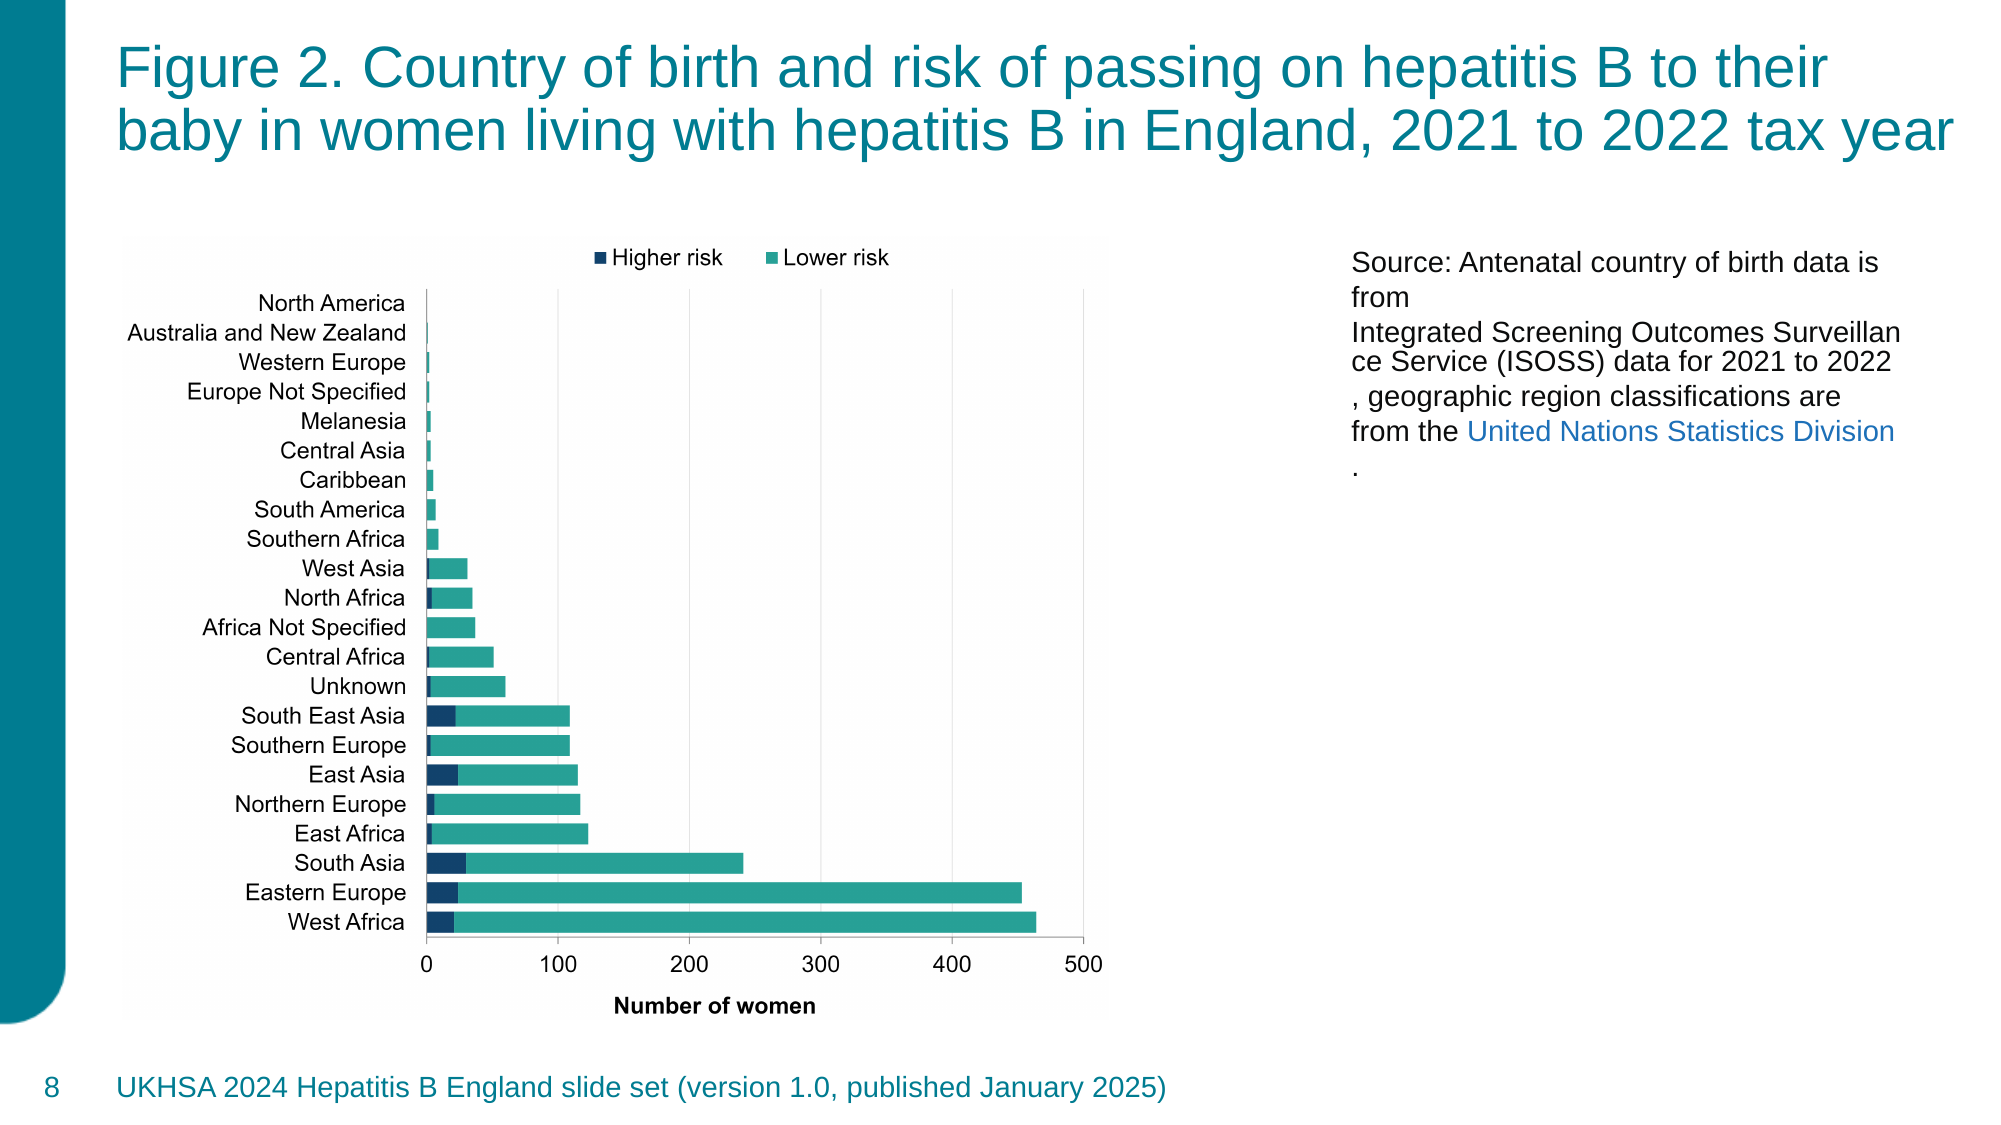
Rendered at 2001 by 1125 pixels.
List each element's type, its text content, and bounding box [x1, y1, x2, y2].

text_box Source: Antenatal country of birth data is from Integrated Screening Outcomes Surveillance Service (ISOSS) data for 2021 to 2022, geographic region classifications are from the United Nations Statistics Division. [1336, 236, 1918, 461]
title Figure 2. Country of birth and risk of passing on hepatitis B to their baby in women living with hepatitis B in England, 2021 to 2022 tax year [101, 29, 2000, 189]
text_box [3, 1055, 102, 1116]
text_box UKHSA 2024 Hepatitis B England slide set (version 1.0, published January 2025) [101, 1056, 1743, 1116]
picture [122, 236, 1109, 1020]
